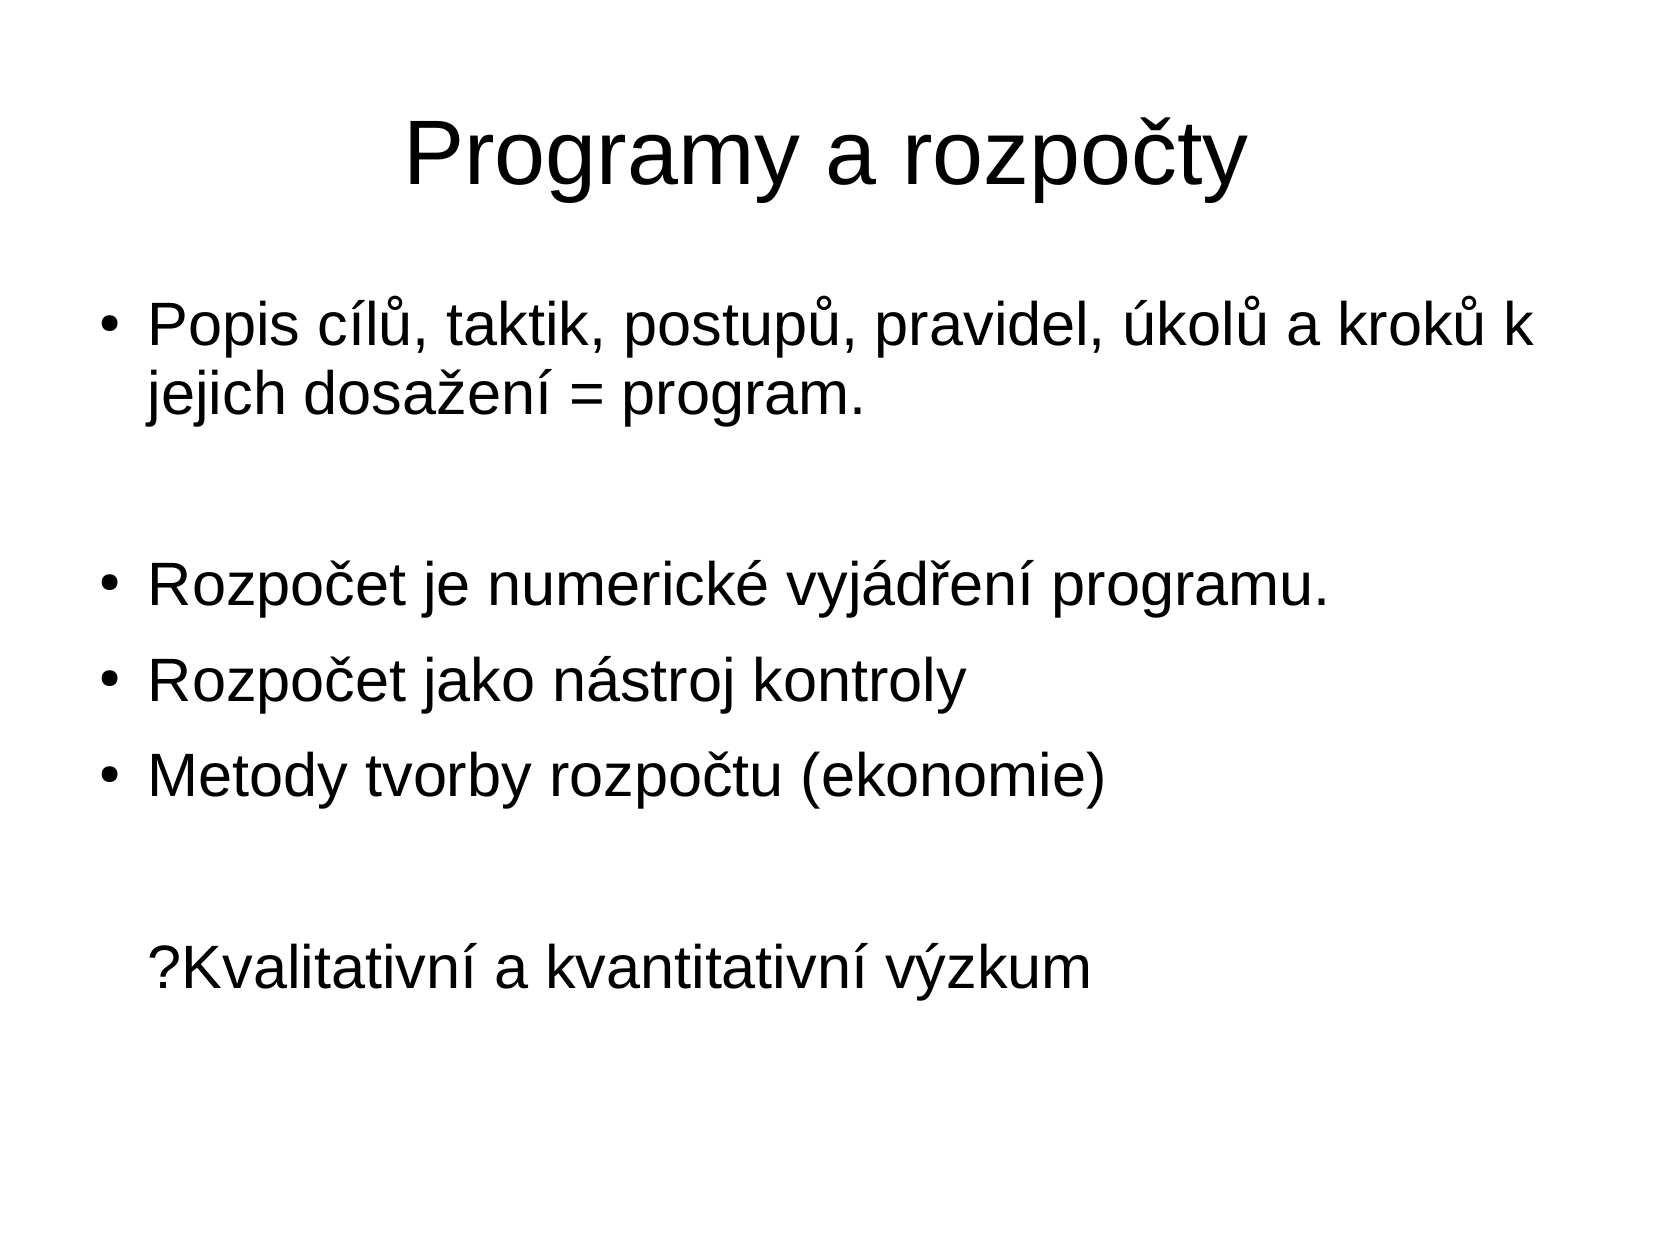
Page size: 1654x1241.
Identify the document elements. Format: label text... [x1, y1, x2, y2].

title Programy a rozpočty [82, 49, 1571, 257]
list Popis cílů, taktik, postupů, pravidel, úkolů a kroků k jejich dosažení = program. Rozpočet je numerické vyjádření programu. Rozpočet jako nástroj kontroly Metody tvorby rozpočtu (ekonomie) ?Kvalitativní a kvantitativní výzkum [82, 290, 1571, 1010]
